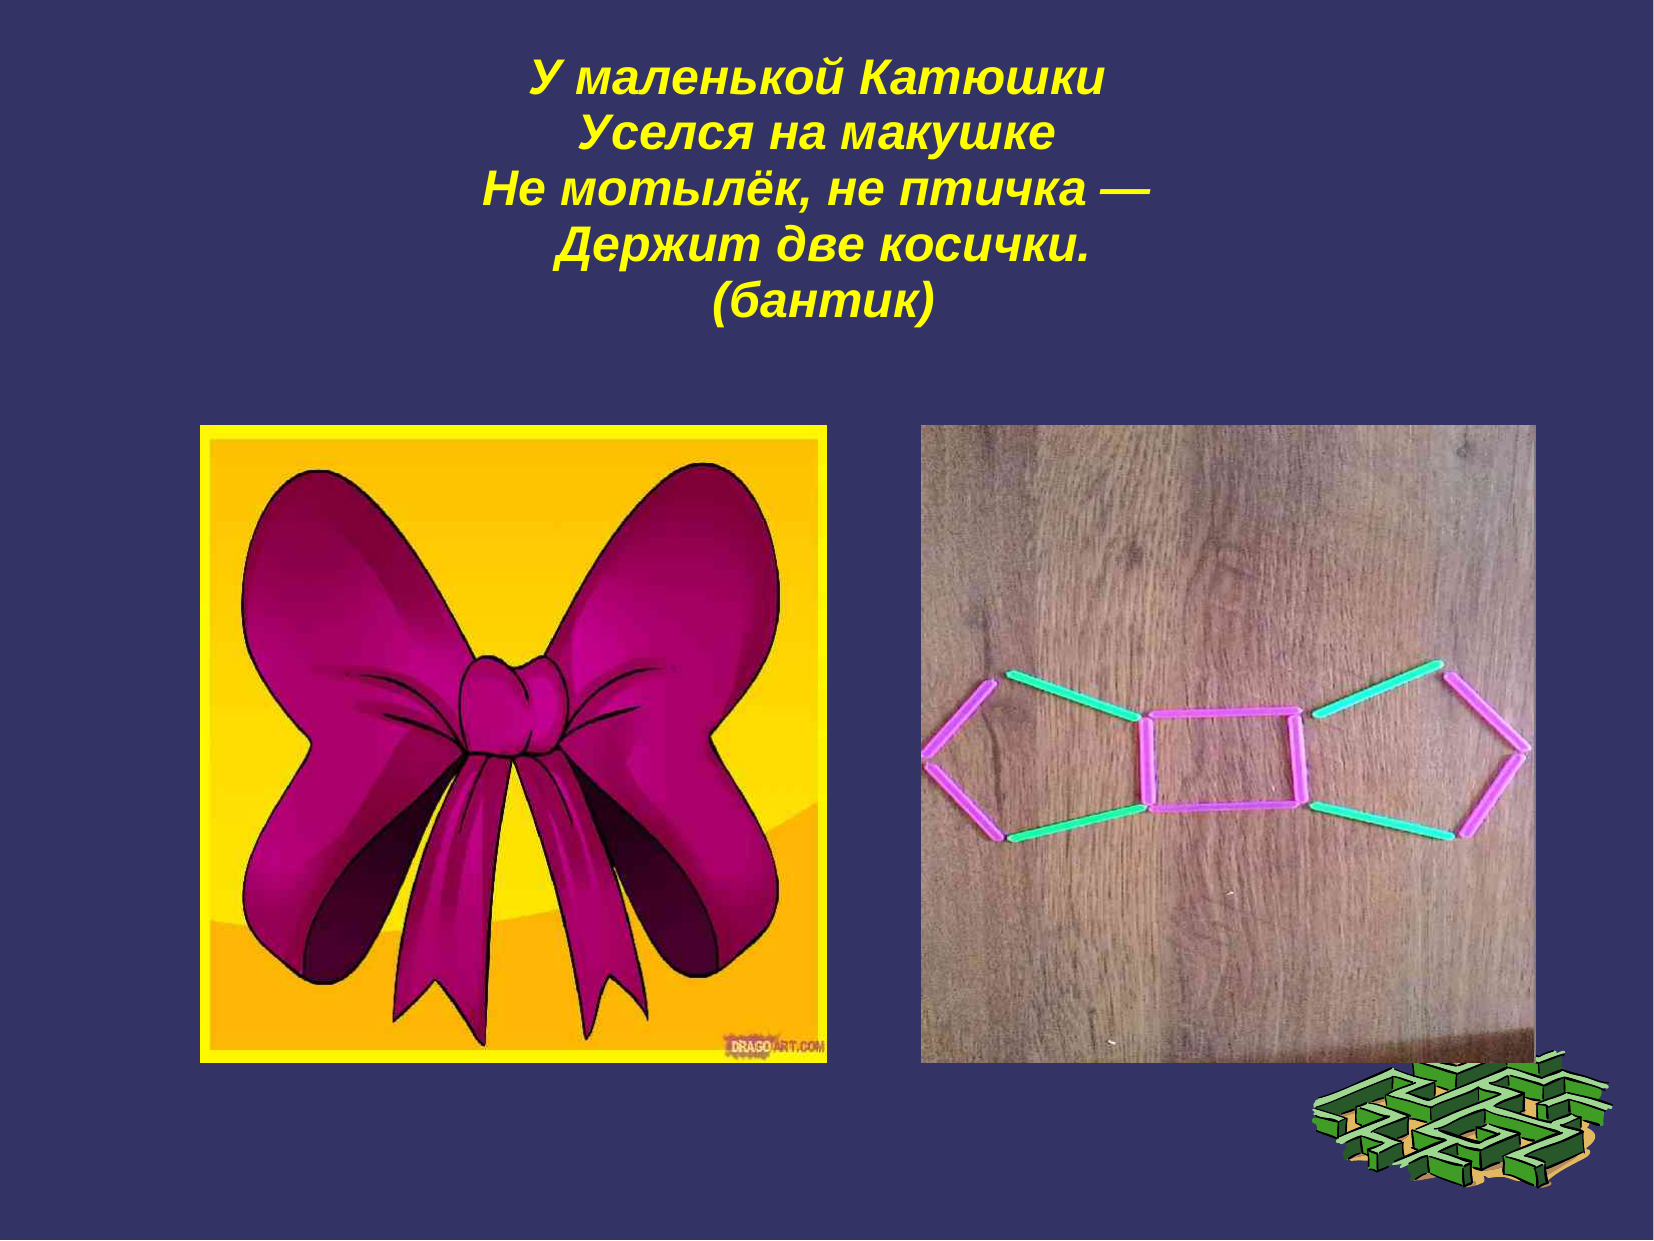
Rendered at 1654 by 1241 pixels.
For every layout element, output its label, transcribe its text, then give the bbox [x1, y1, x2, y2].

picture [200, 425, 827, 1063]
title У маленькой Катюшки Уселся на макушке Не мотылёк, не птичка — Держит две косички. (бантик) [118, 45, 1531, 331]
picture [921, 425, 1536, 1063]
